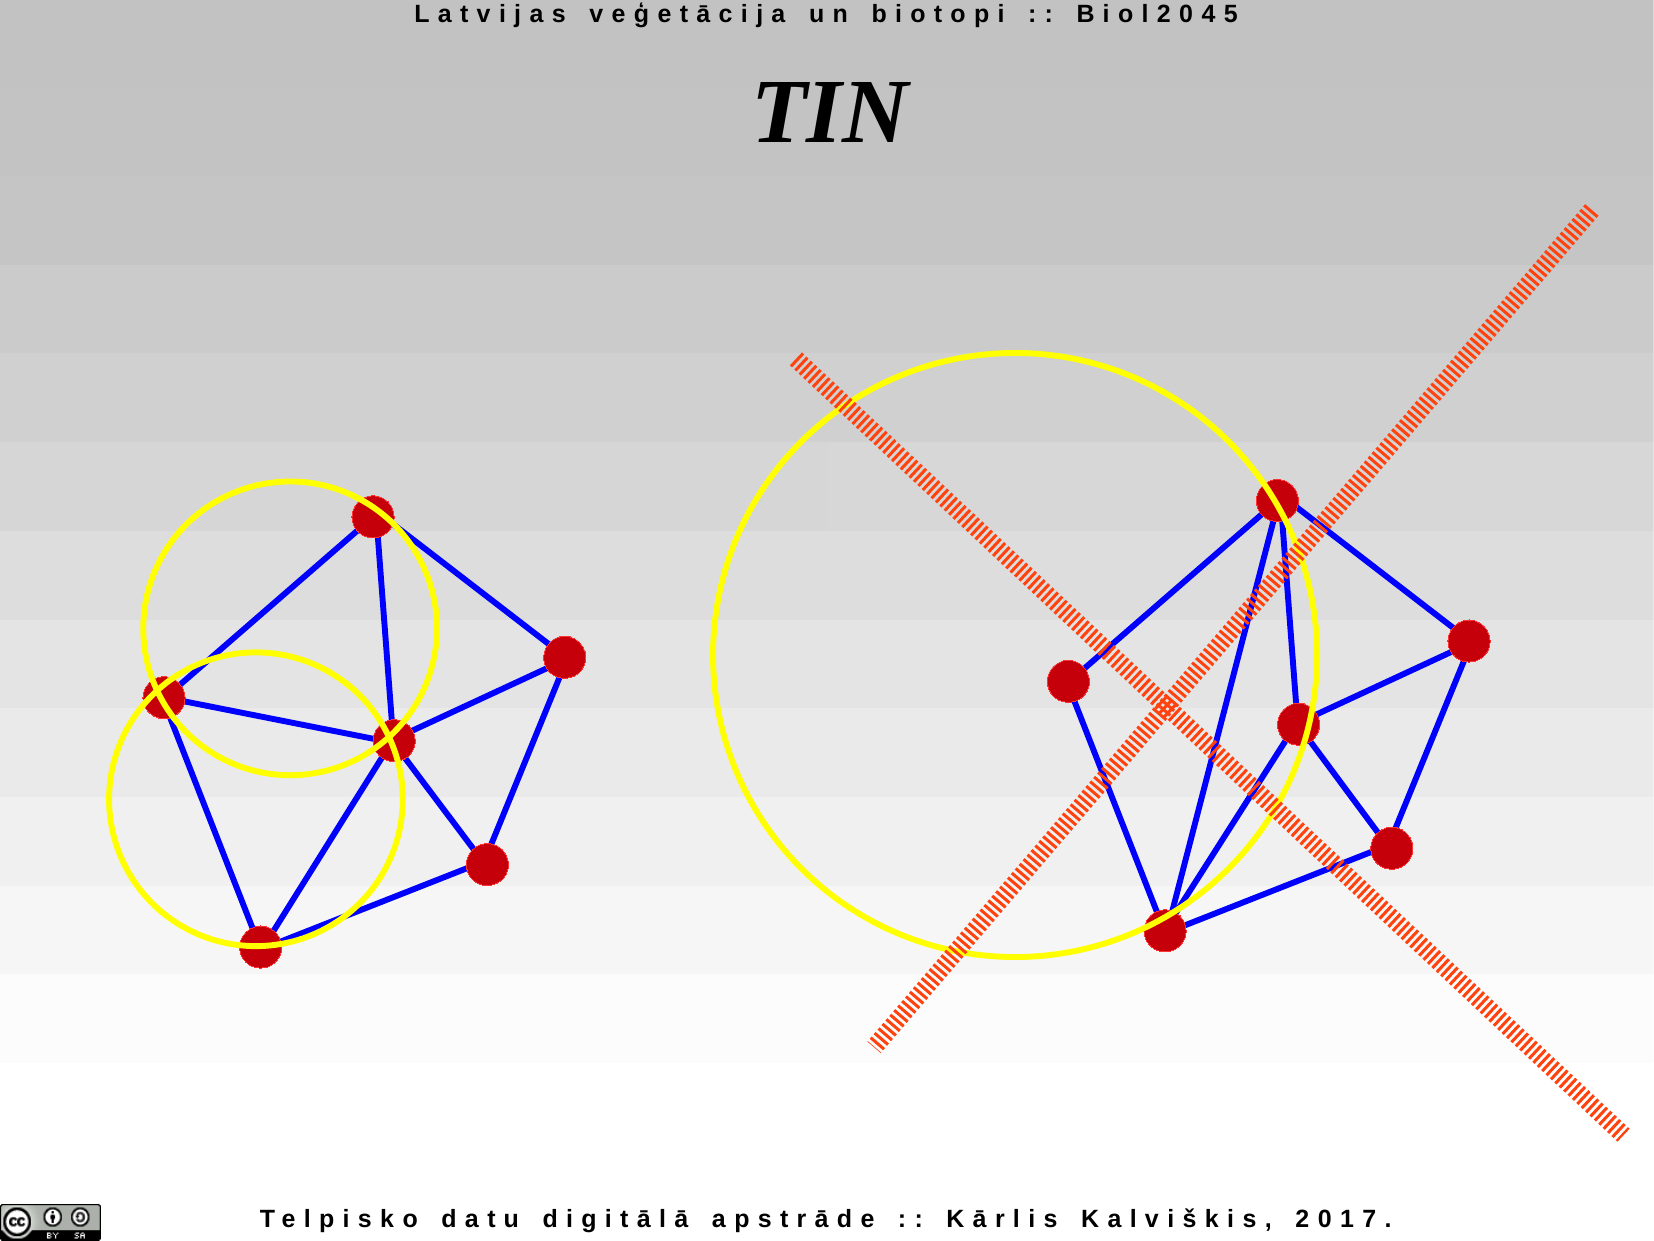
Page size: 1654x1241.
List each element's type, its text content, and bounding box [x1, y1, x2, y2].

text_box [385, 719, 400, 731]
text_box [1256, 487, 1282, 522]
text_box [156, 676, 168, 685]
text_box [239, 947, 282, 969]
text_box [1308, 711, 1320, 743]
text_box [1145, 909, 1169, 923]
text_box [376, 743, 394, 762]
text_box [1447, 619, 1491, 663]
title TIN [34, 61, 1626, 296]
text_box [1277, 703, 1309, 746]
text_box [1047, 660, 1090, 703]
text_box [1144, 914, 1187, 952]
text_box [394, 724, 416, 761]
text_box [466, 843, 509, 886]
text_box [240, 925, 281, 943]
text_box [1370, 827, 1413, 870]
text_box [543, 636, 586, 679]
text_box [351, 502, 392, 538]
text_box [145, 697, 170, 719]
text_box [142, 682, 153, 699]
picture [0, 0, 1654, 1241]
text_box [1267, 479, 1299, 518]
text_box [162, 680, 186, 715]
text_box [373, 726, 384, 745]
text_box [364, 495, 395, 519]
